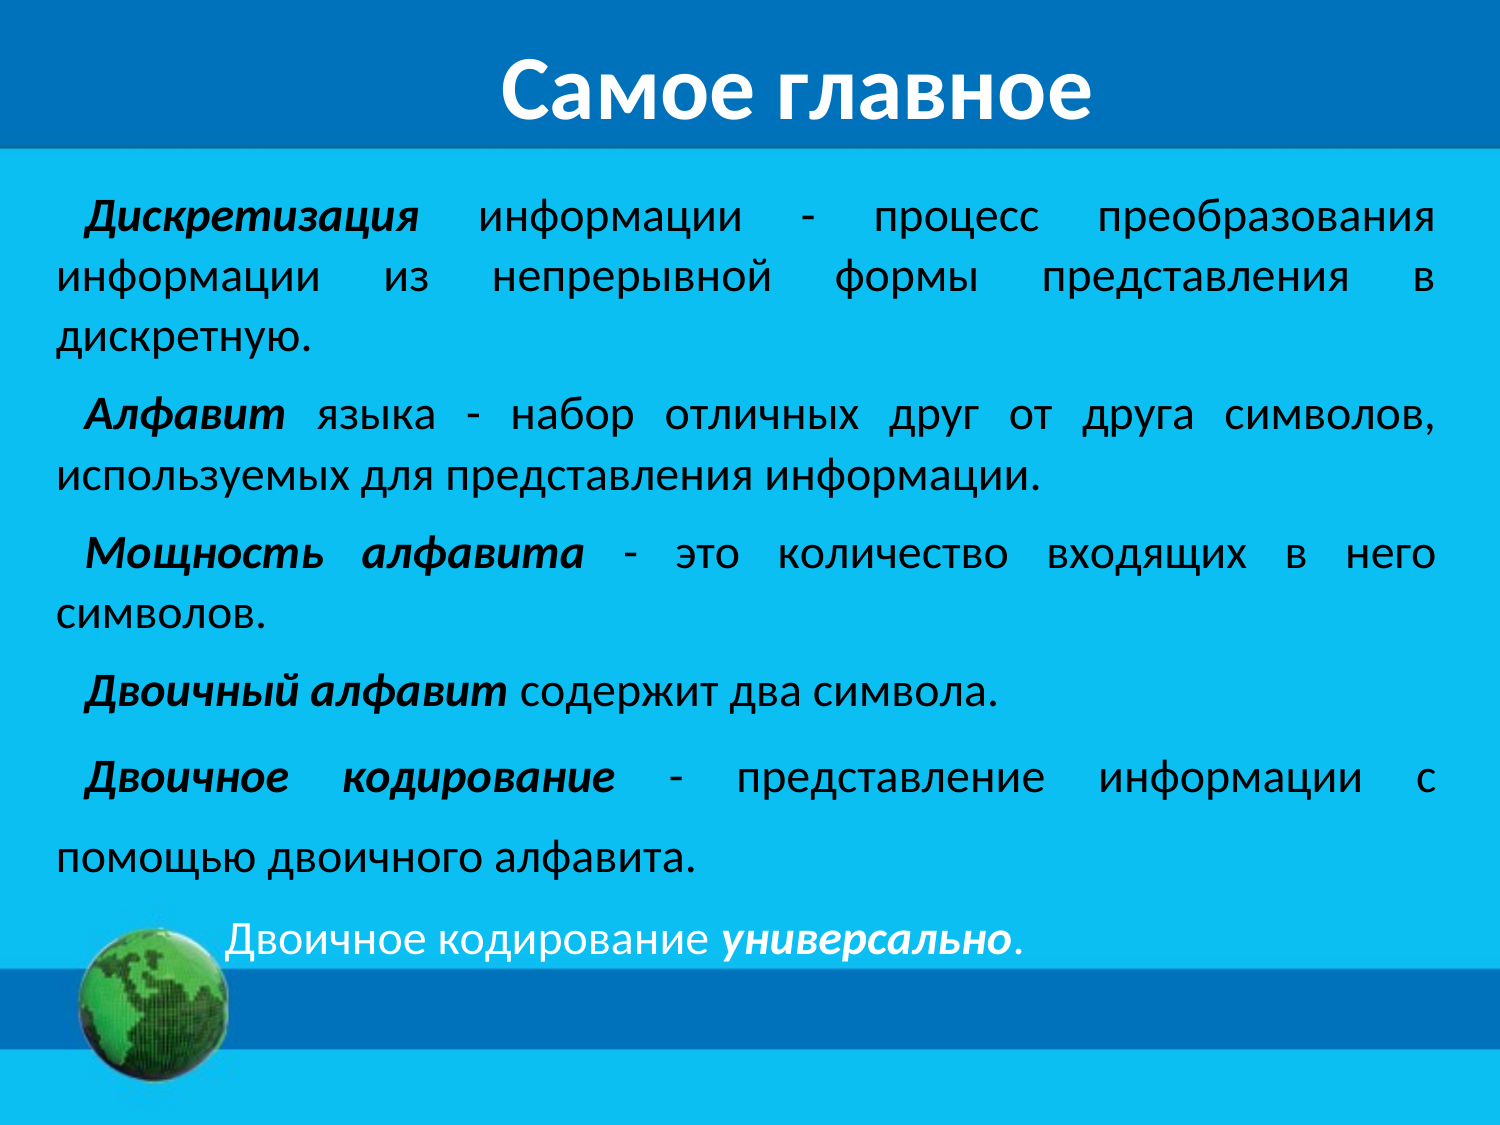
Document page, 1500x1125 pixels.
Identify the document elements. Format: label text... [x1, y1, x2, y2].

text_box Дискретизация информации - процесс преобразования информации из непрерывной формы представления в дискретную. Алфавит языка - набор отличных друг от друга символов, используемых для представления информации. Мощность алфавита - это количество входящих в него символов. Двоичный алфавит содержит два символа. Двоичное кодирование - представление информации с помощью двоичного алфавита. Двоичное кодирование универсально. [41, 172, 1453, 972]
picture [0, 971, 1500, 1084]
text_box Самое главное [171, 30, 1425, 135]
picture [0, 0, 1500, 146]
